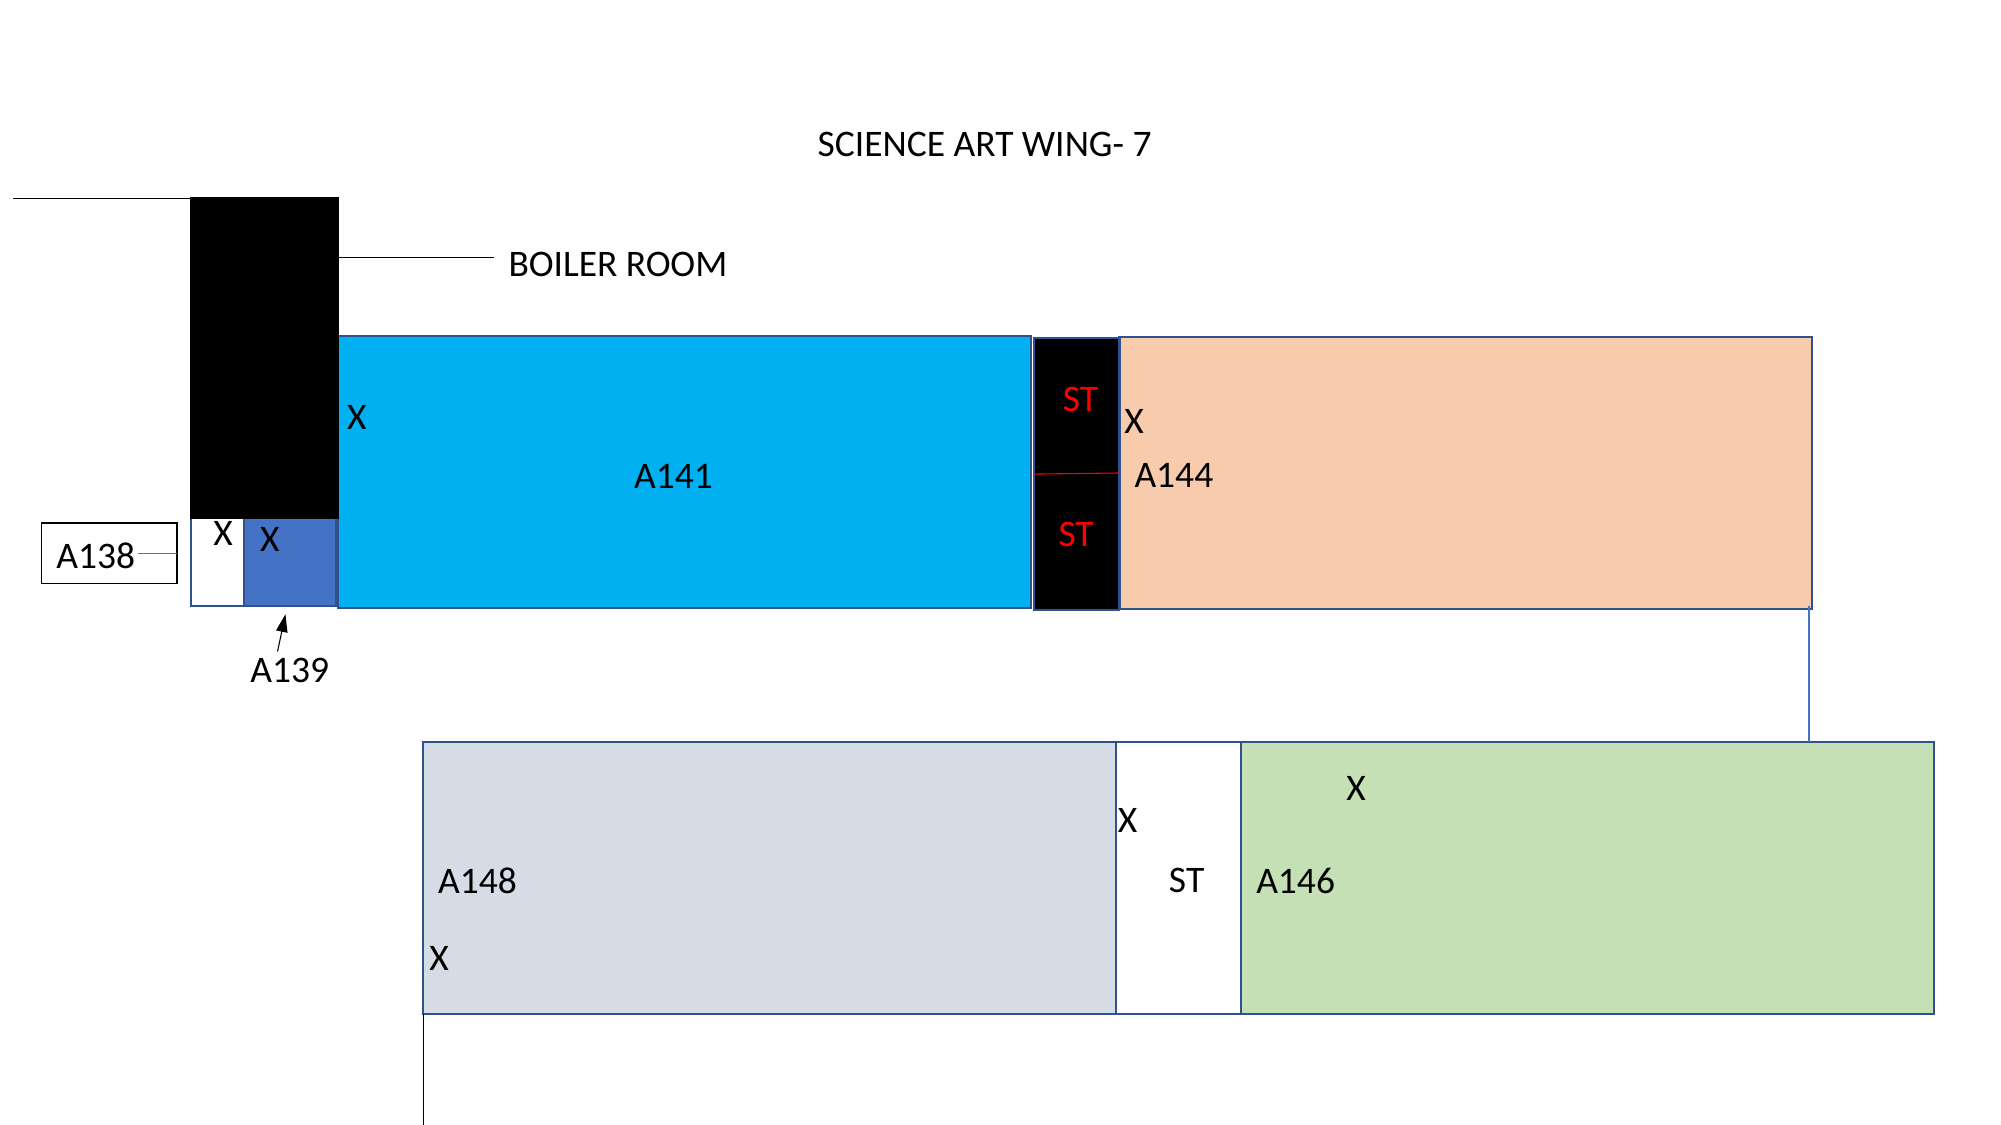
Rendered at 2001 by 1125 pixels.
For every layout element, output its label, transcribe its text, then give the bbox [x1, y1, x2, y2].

text_box X [332, 384, 383, 445]
text_box X [245, 506, 396, 568]
text_box ST [1043, 502, 1109, 562]
text_box X [1109, 388, 1178, 448]
text_box A146 [1241, 742, 1934, 1014]
text_box A138 [41, 523, 178, 584]
text_box X [1116, 742, 1241, 787]
text_box A144 [1120, 337, 1812, 609]
text_box [1034, 474, 1119, 610]
text_box X [423, 925, 445, 986]
text_box A148 [423, 742, 1116, 1014]
text_box X [1102, 787, 1253, 848]
text_box [191, 198, 1031, 608]
text_box A139 [235, 637, 494, 698]
text_box BOILER ROOM [493, 231, 862, 292]
text_box X [198, 500, 349, 562]
text_box ST [1154, 848, 1219, 908]
text_box X [1331, 754, 1378, 818]
text_box X [1116, 848, 1241, 1014]
text_box [1034, 338, 1119, 473]
text_box SCIENCE ART WING- 7 [802, 111, 1171, 173]
text_box ST [1048, 366, 1113, 426]
text_box A141 [619, 443, 770, 505]
